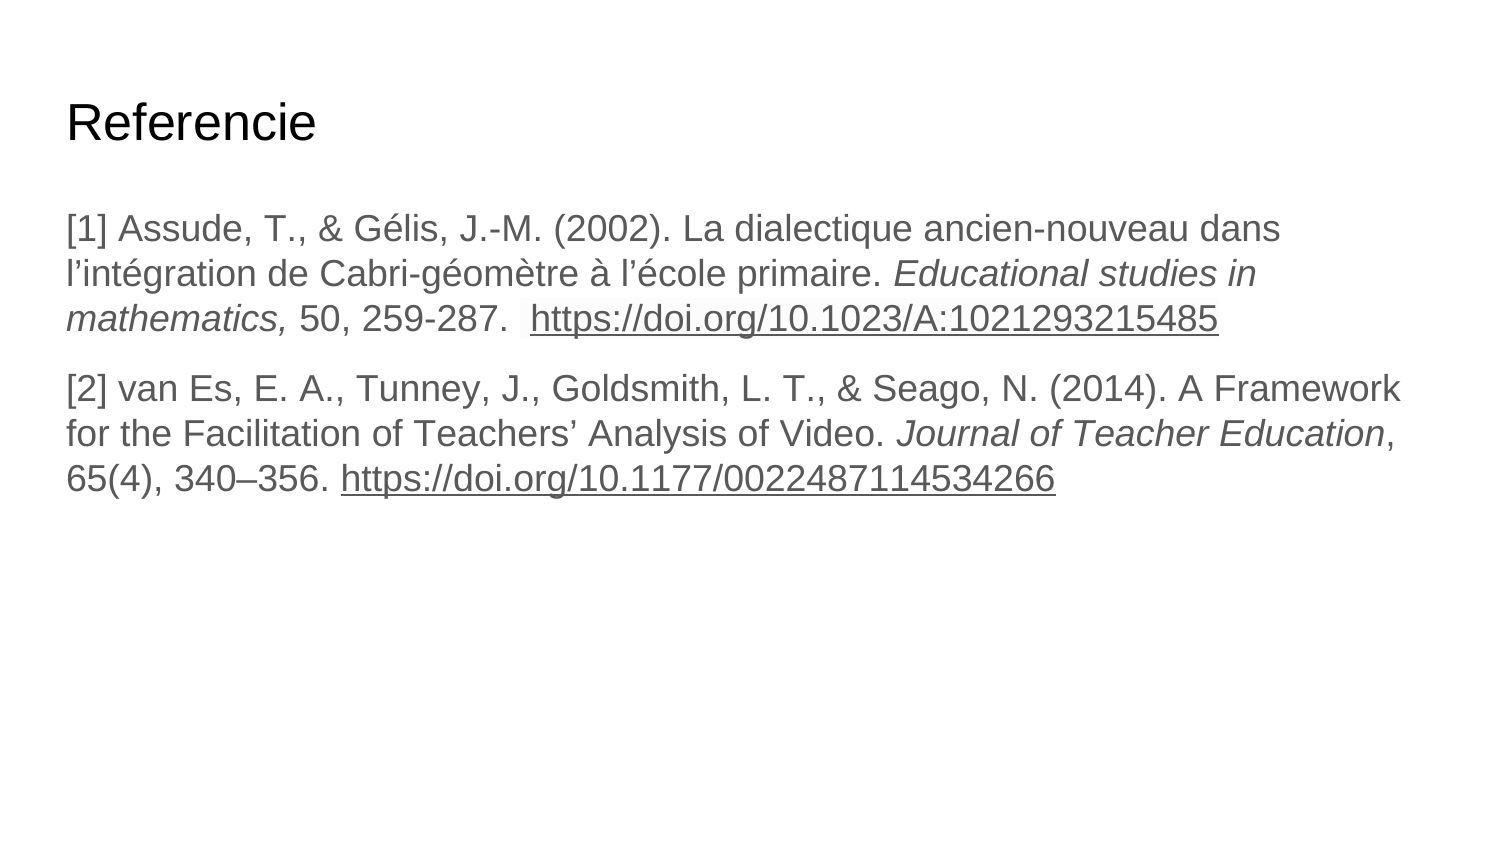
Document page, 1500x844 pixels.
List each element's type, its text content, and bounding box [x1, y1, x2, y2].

list [1] Assude, T., & Gélis, J.-M. (2002). La dialectique ancien-nouveau dans l’intégration de Cabri-géomètre à l’école primaire. Educational studies in mathematics, 50, 259-287. https://doi.org/10.1023/A:1021293215485 [2] van Es, E. A., Tunney, J., Goldsmith, L. T., & Seago, N. (2014). A Framework for the Facilitation of Teachers’ Analysis of Video. Journal of Teacher Education, 65(4), 340–356. https://doi.org/10.1177/0022487114534266 [51, 189, 1449, 750]
title Referencie [51, 72, 1449, 167]
